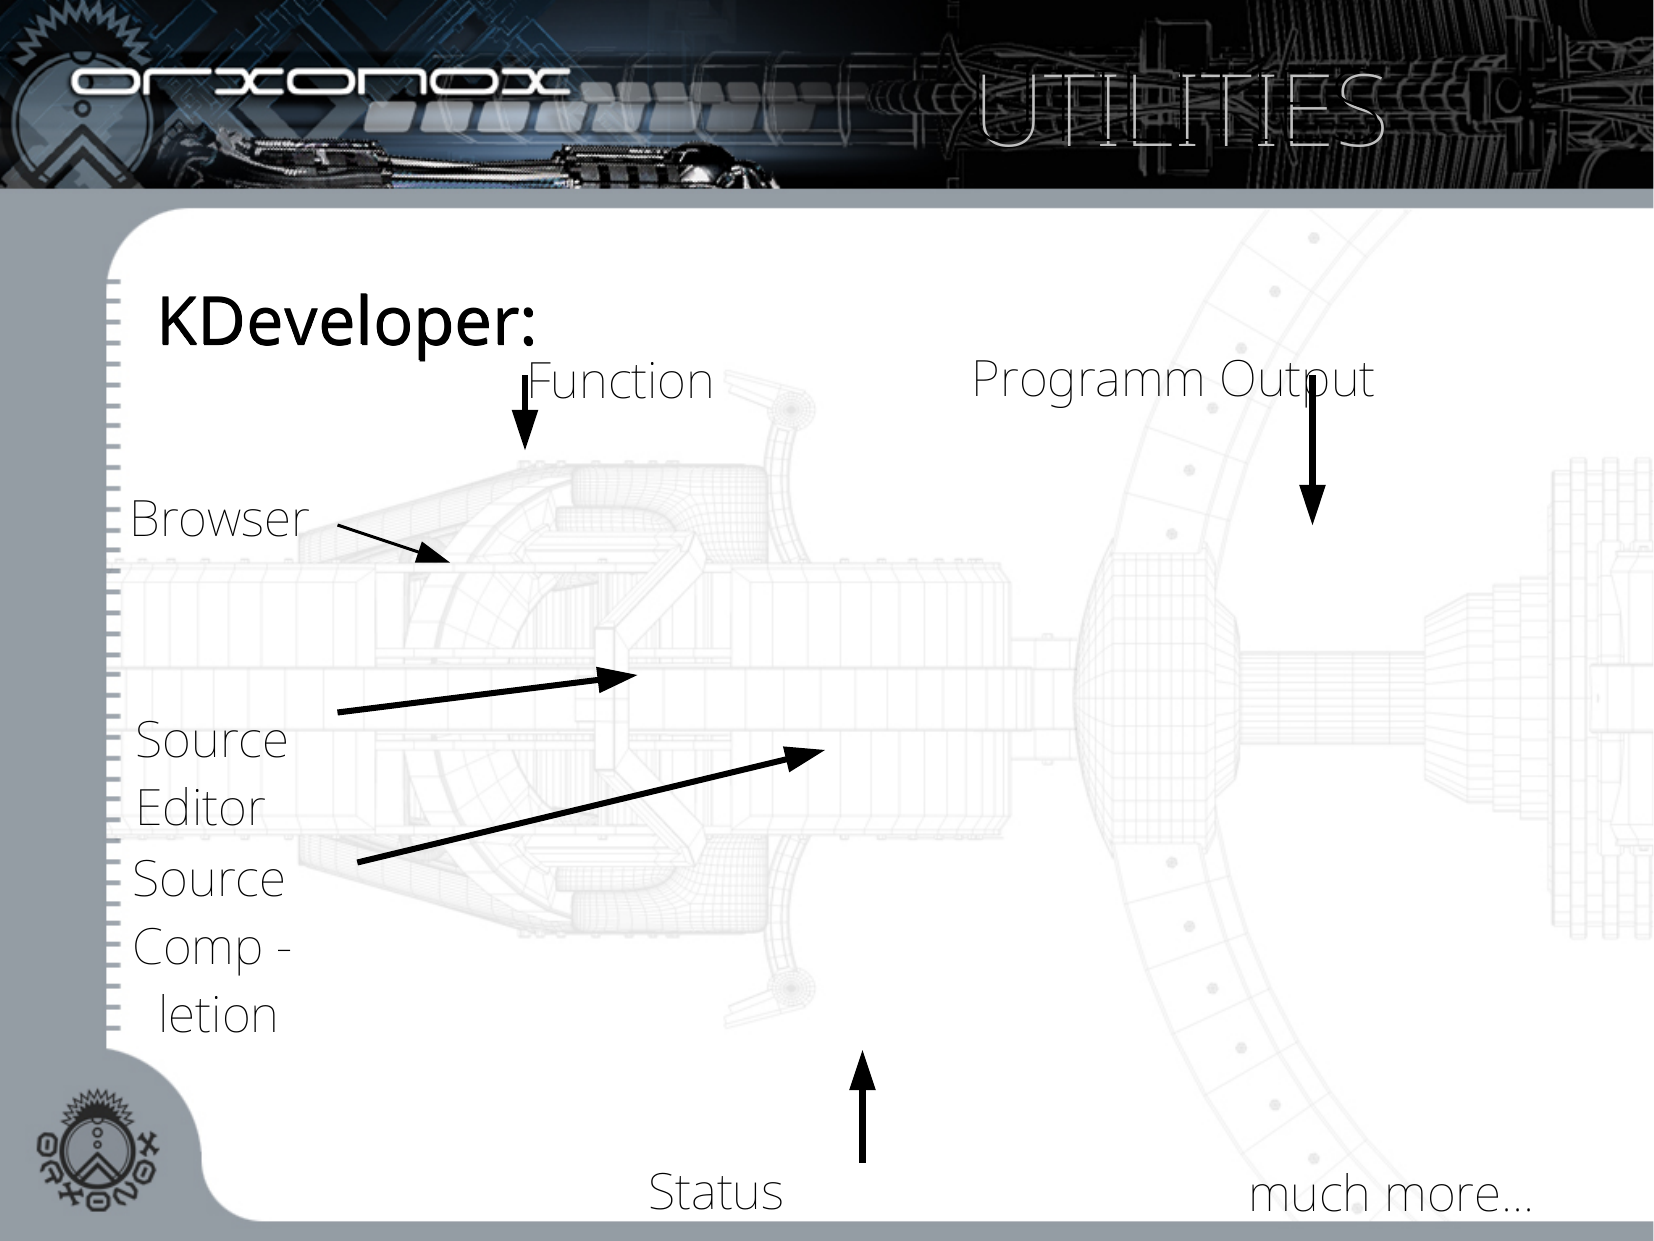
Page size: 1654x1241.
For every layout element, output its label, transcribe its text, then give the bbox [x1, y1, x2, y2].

picture [0, 0, 1654, 1241]
text_box Function [475, 337, 801, 407]
text_box Browser [79, 475, 398, 545]
text_box KDeveloper: [156, 273, 828, 301]
text_box Programm Output [921, 335, 1546, 405]
text_box Source Editor [85, 696, 373, 820]
text_box UTILITIES [917, 26, 1553, 151]
text_box much more... [1197, 1150, 1654, 1220]
text_box Source Comp - letion [82, 835, 370, 1013]
text_box Status [585, 1148, 871, 1218]
